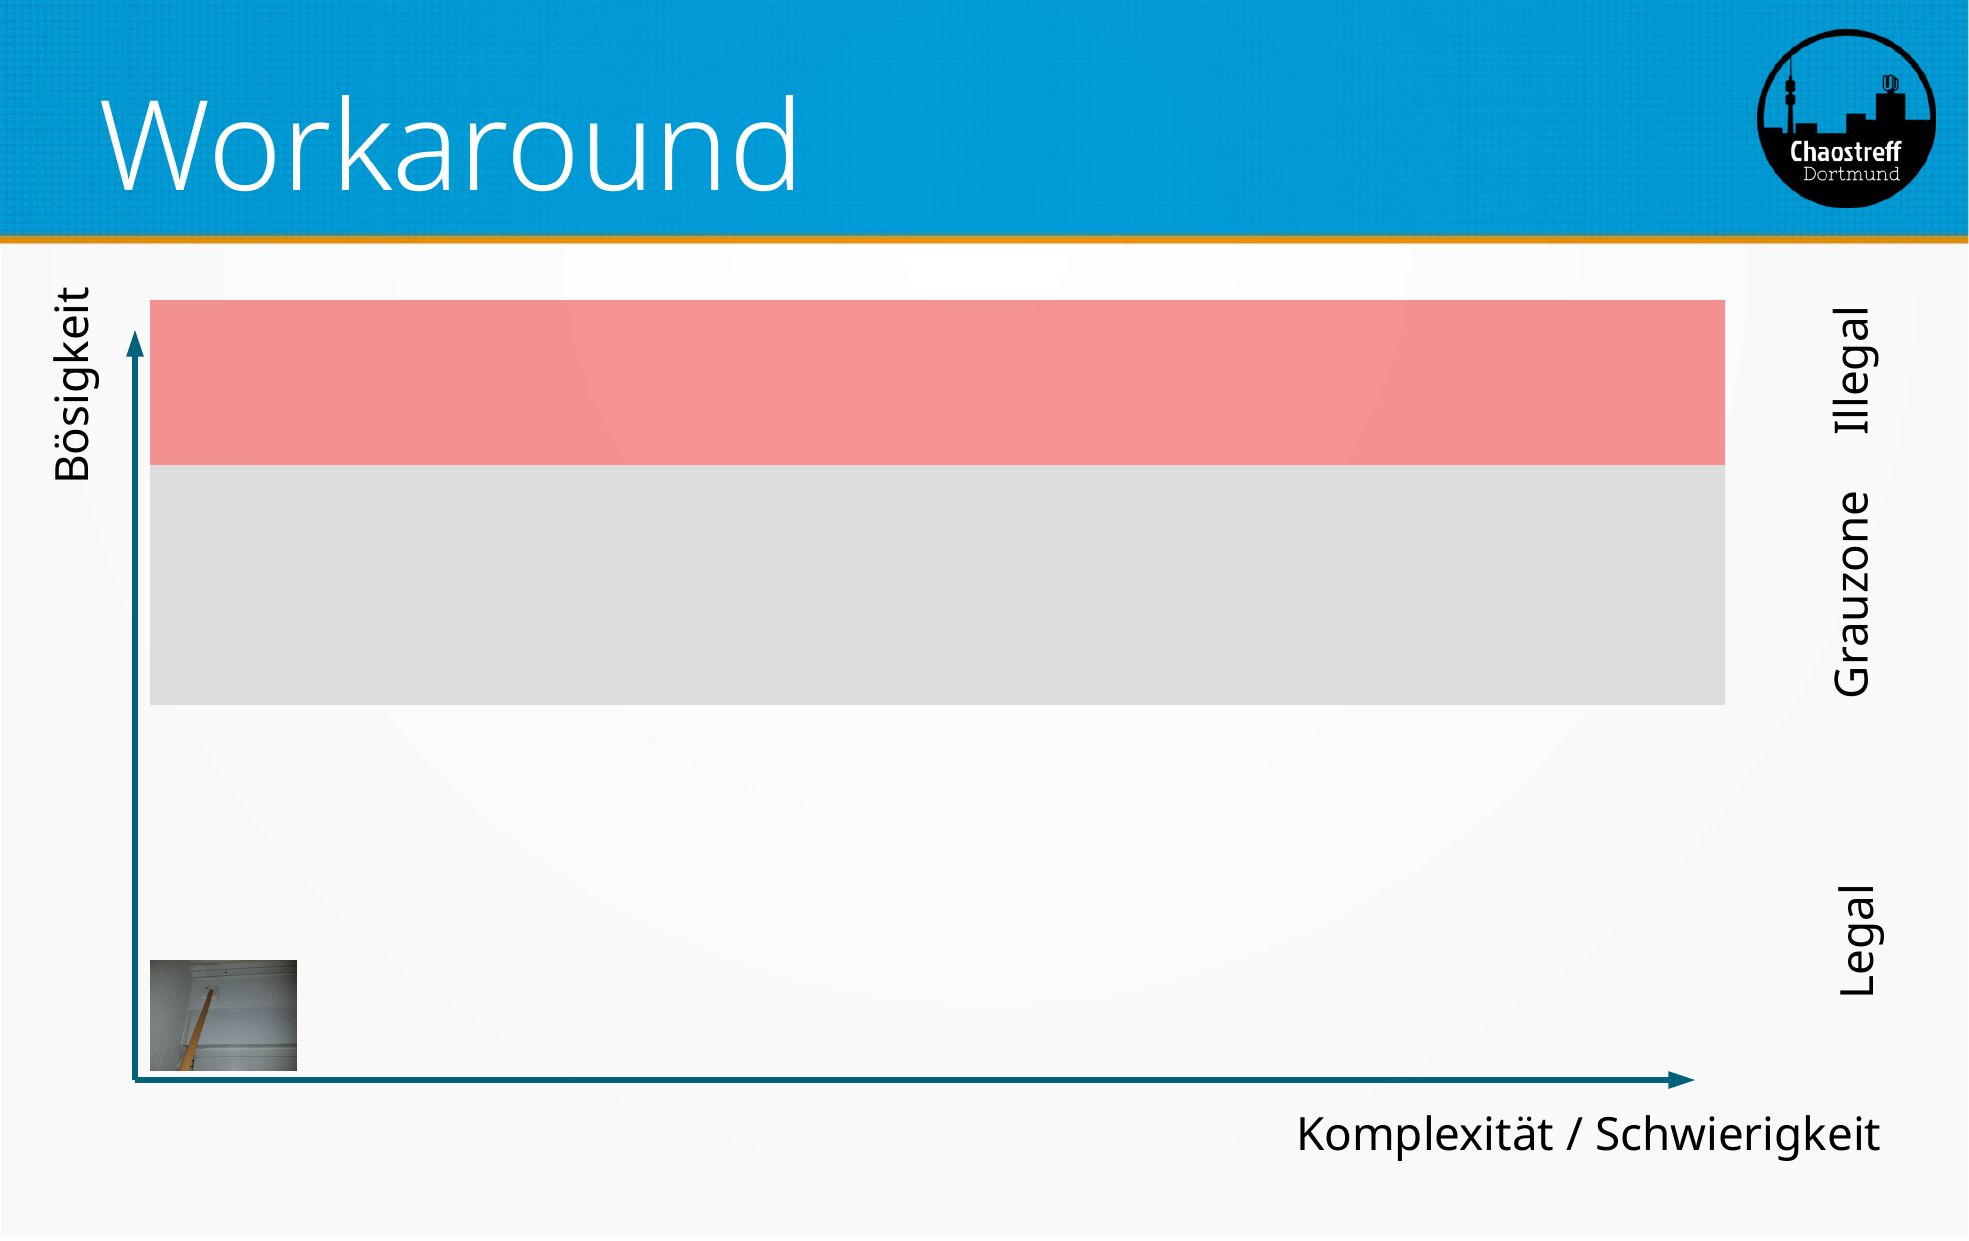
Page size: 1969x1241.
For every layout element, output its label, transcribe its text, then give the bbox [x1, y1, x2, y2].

text_box Grauzone [1815, 472, 1885, 706]
text_box [150, 300, 1726, 706]
text_box Komplexität / Schwierigkeit [1290, 1097, 1933, 1168]
text_box Illegal [1815, 292, 1885, 442]
text_box Bösigkeit [35, 270, 106, 491]
title Workaround [98, 19, 1870, 227]
text_box Legal [1796, 831, 1915, 1006]
picture [0, 233, 1969, 1241]
picture [1870, 34, 1935, 204]
